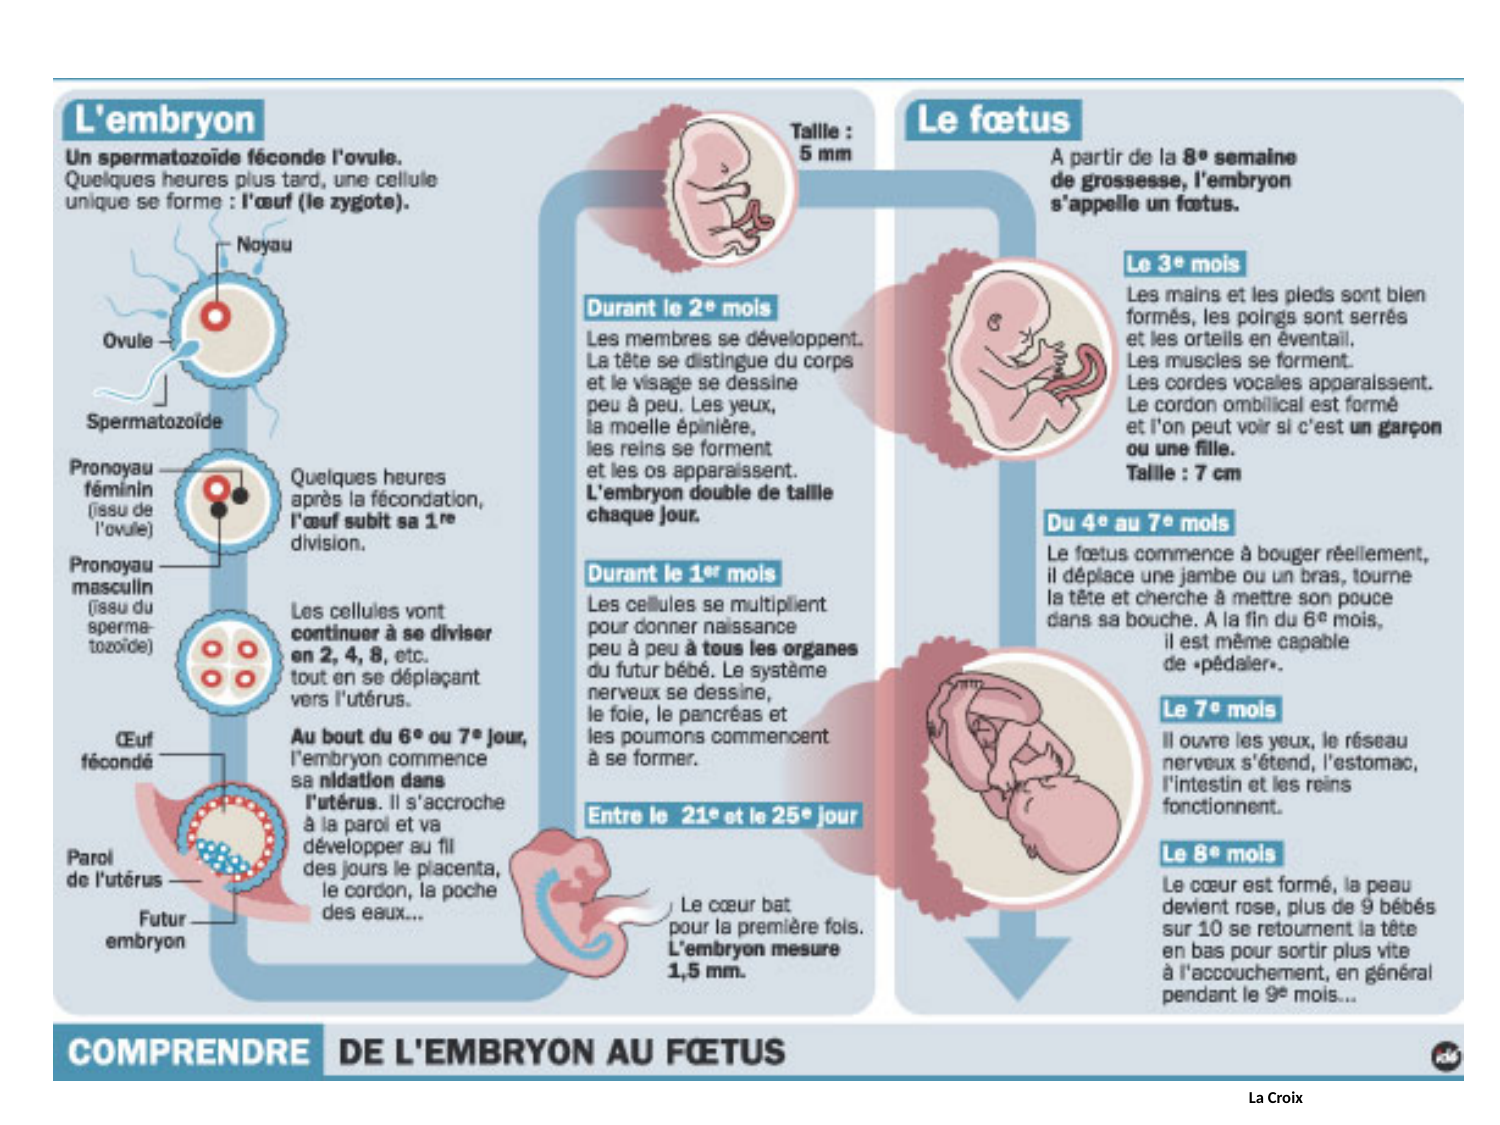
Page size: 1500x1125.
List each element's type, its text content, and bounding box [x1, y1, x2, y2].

text_box La Croix [1234, 1079, 1365, 1115]
picture [53, 78, 1464, 1082]
